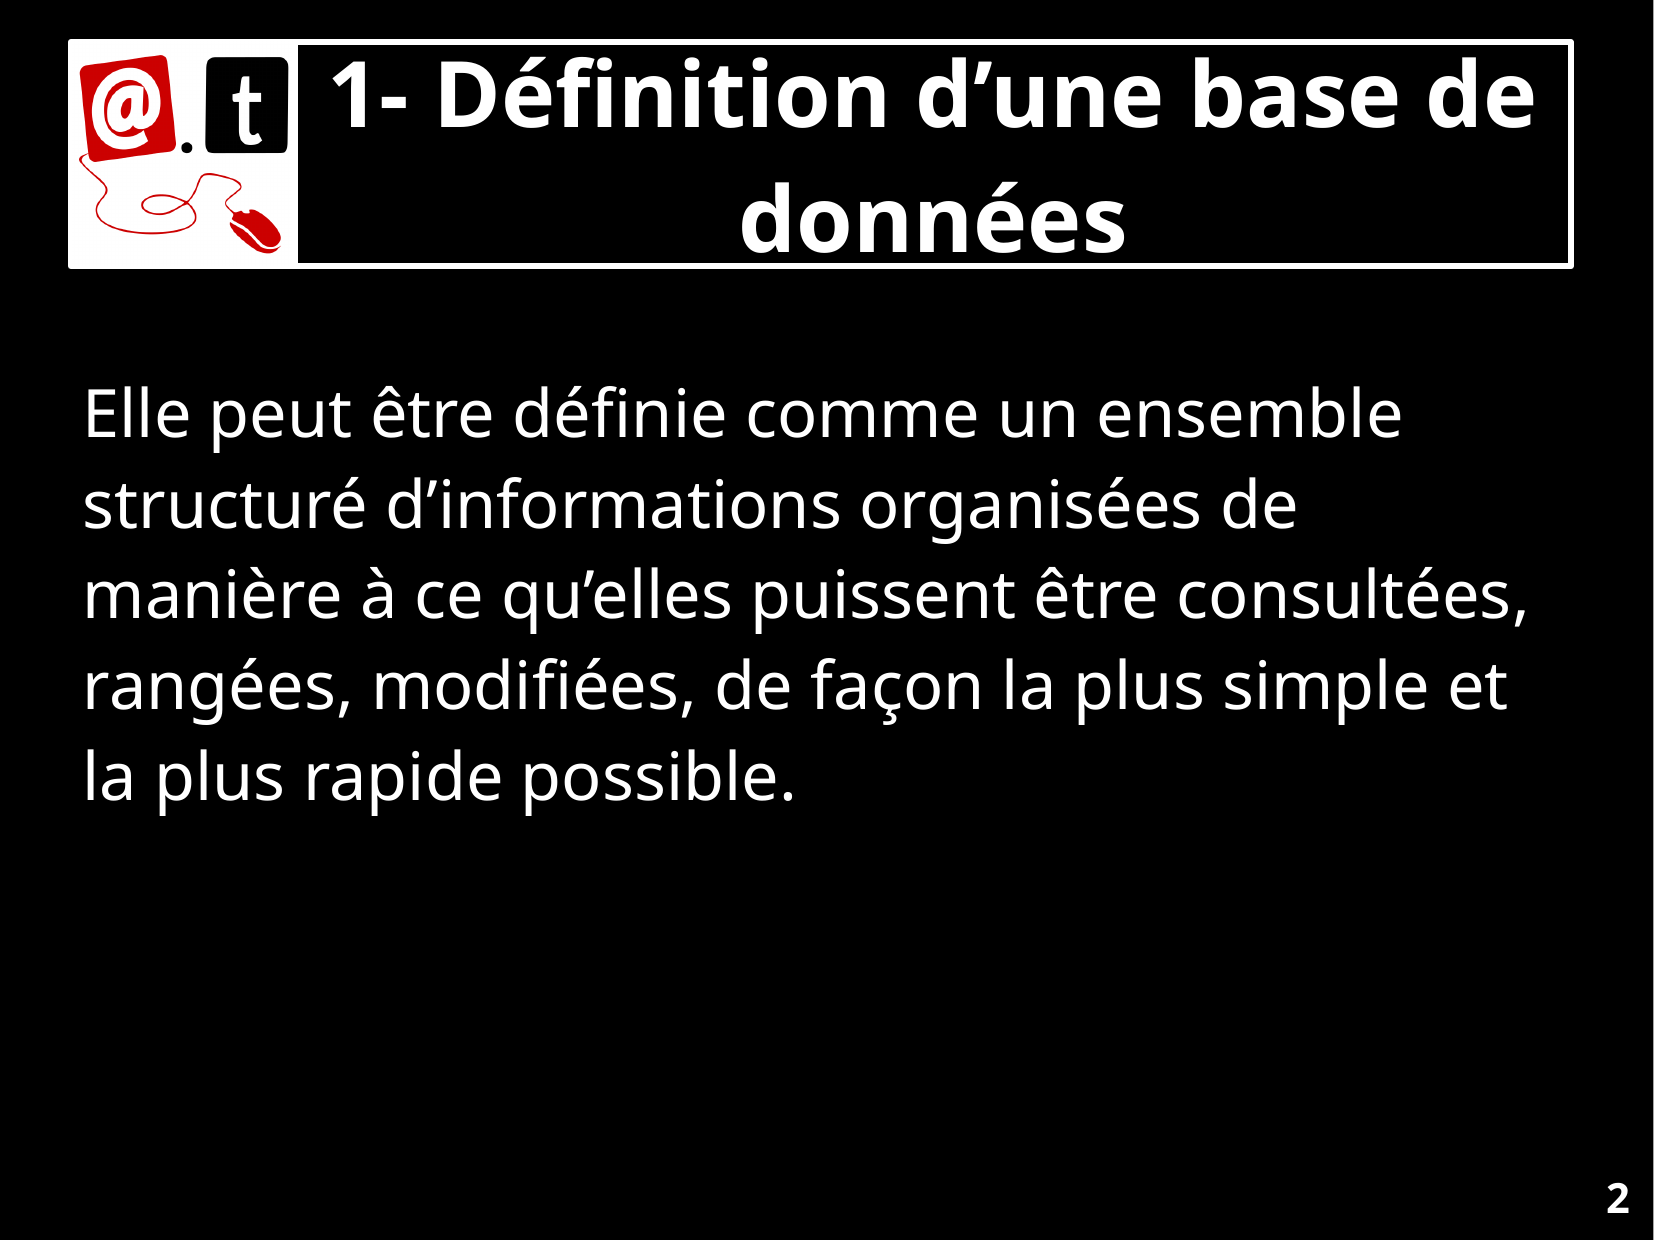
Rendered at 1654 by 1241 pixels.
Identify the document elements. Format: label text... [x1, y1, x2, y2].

picture [72, 43, 292, 266]
title 1- Définition d’une base de données [295, 41, 1571, 267]
list Elle peut être définie comme un ensemble structuré d’informations organisées de manière à ce qu’elles puissent être consultées, rangées, modifiées, de façon la plus simple et la plus rapide possible. [82, 366, 1571, 1099]
